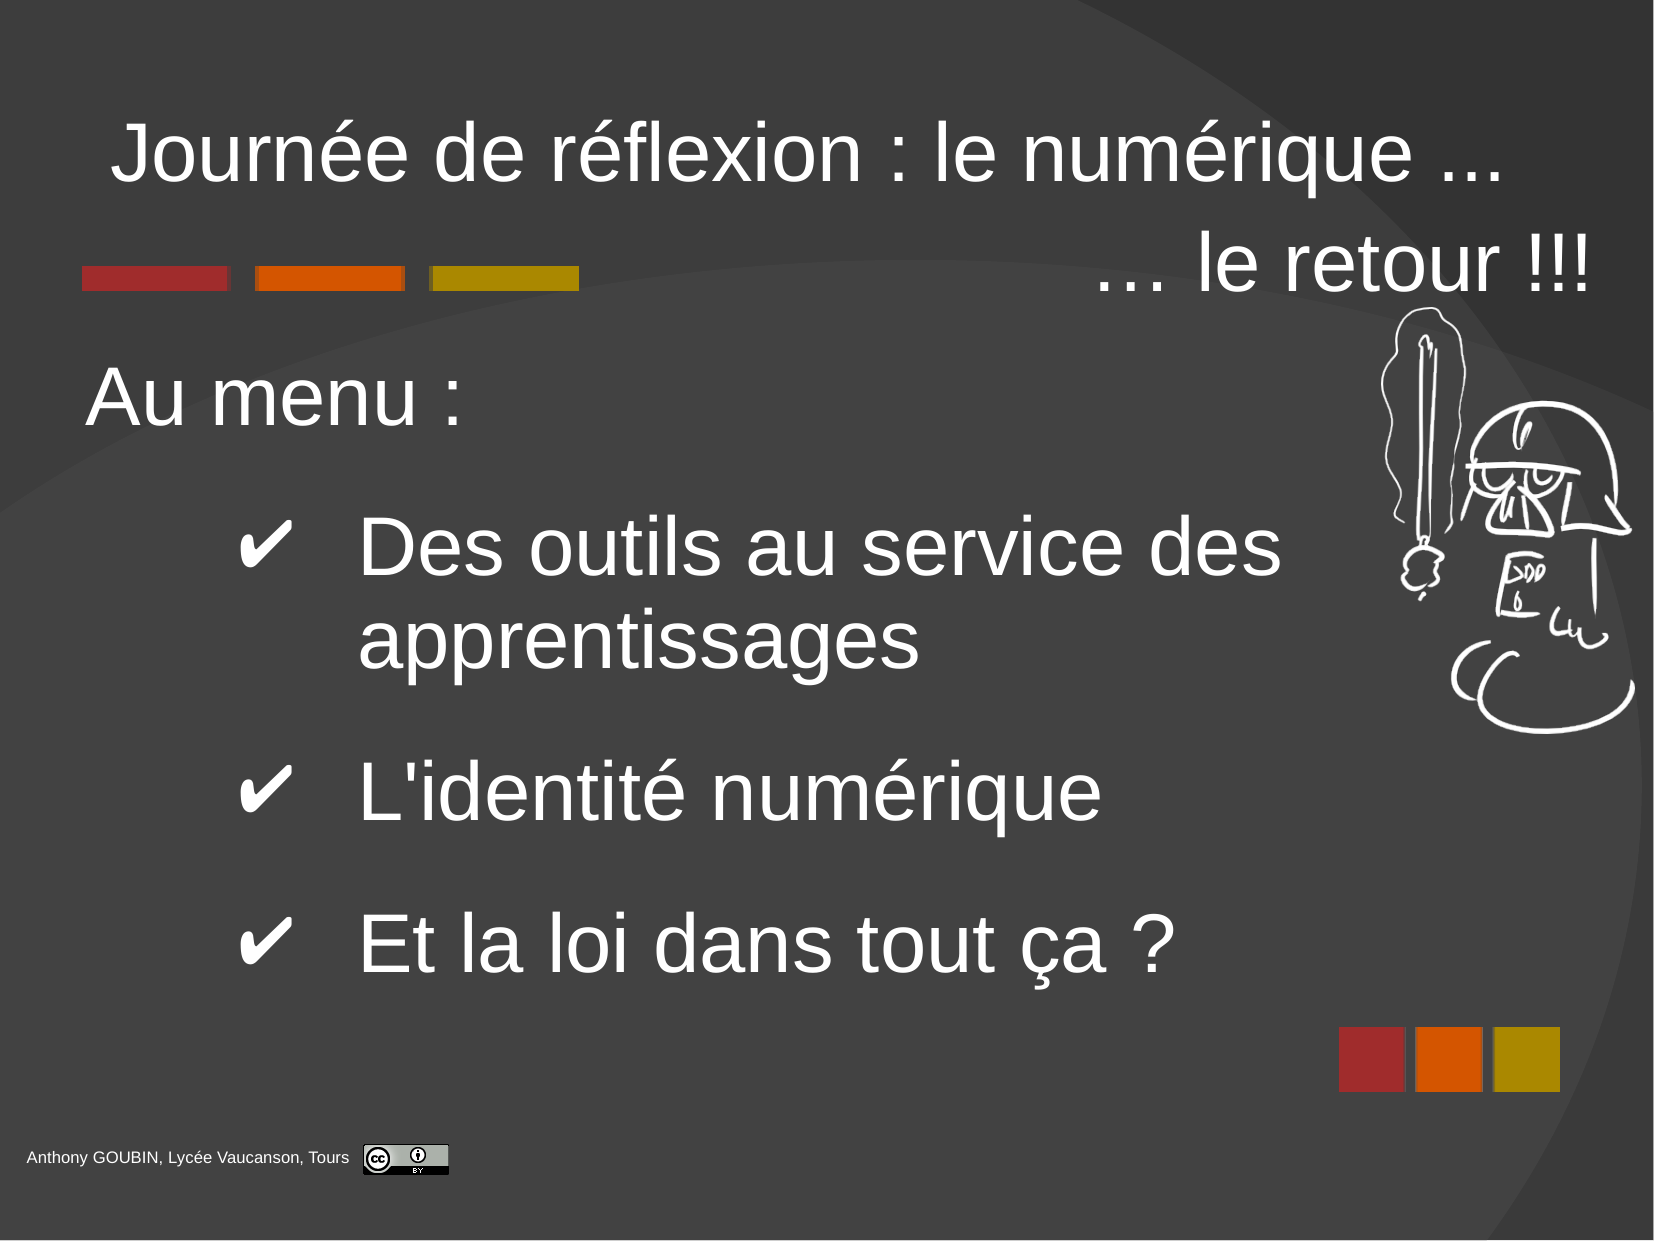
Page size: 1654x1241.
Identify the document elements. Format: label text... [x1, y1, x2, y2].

text_box Au menu : [70, 342, 626, 476]
picture [363, 1144, 449, 1175]
picture [82, 266, 579, 291]
title Journée de réflexion : le numérique ... [47, 49, 1571, 257]
text_box … le retour !!! [1074, 209, 1630, 343]
picture [1339, 1027, 1560, 1092]
text_box Des outils au service des apprentissages L'identité numérique Et la loi dans tout ça ? [224, 492, 1312, 1111]
text_box Anthony GOUBIN, Lycée Vaucanson, Tours [11, 1141, 367, 1175]
picture [1381, 307, 1635, 734]
